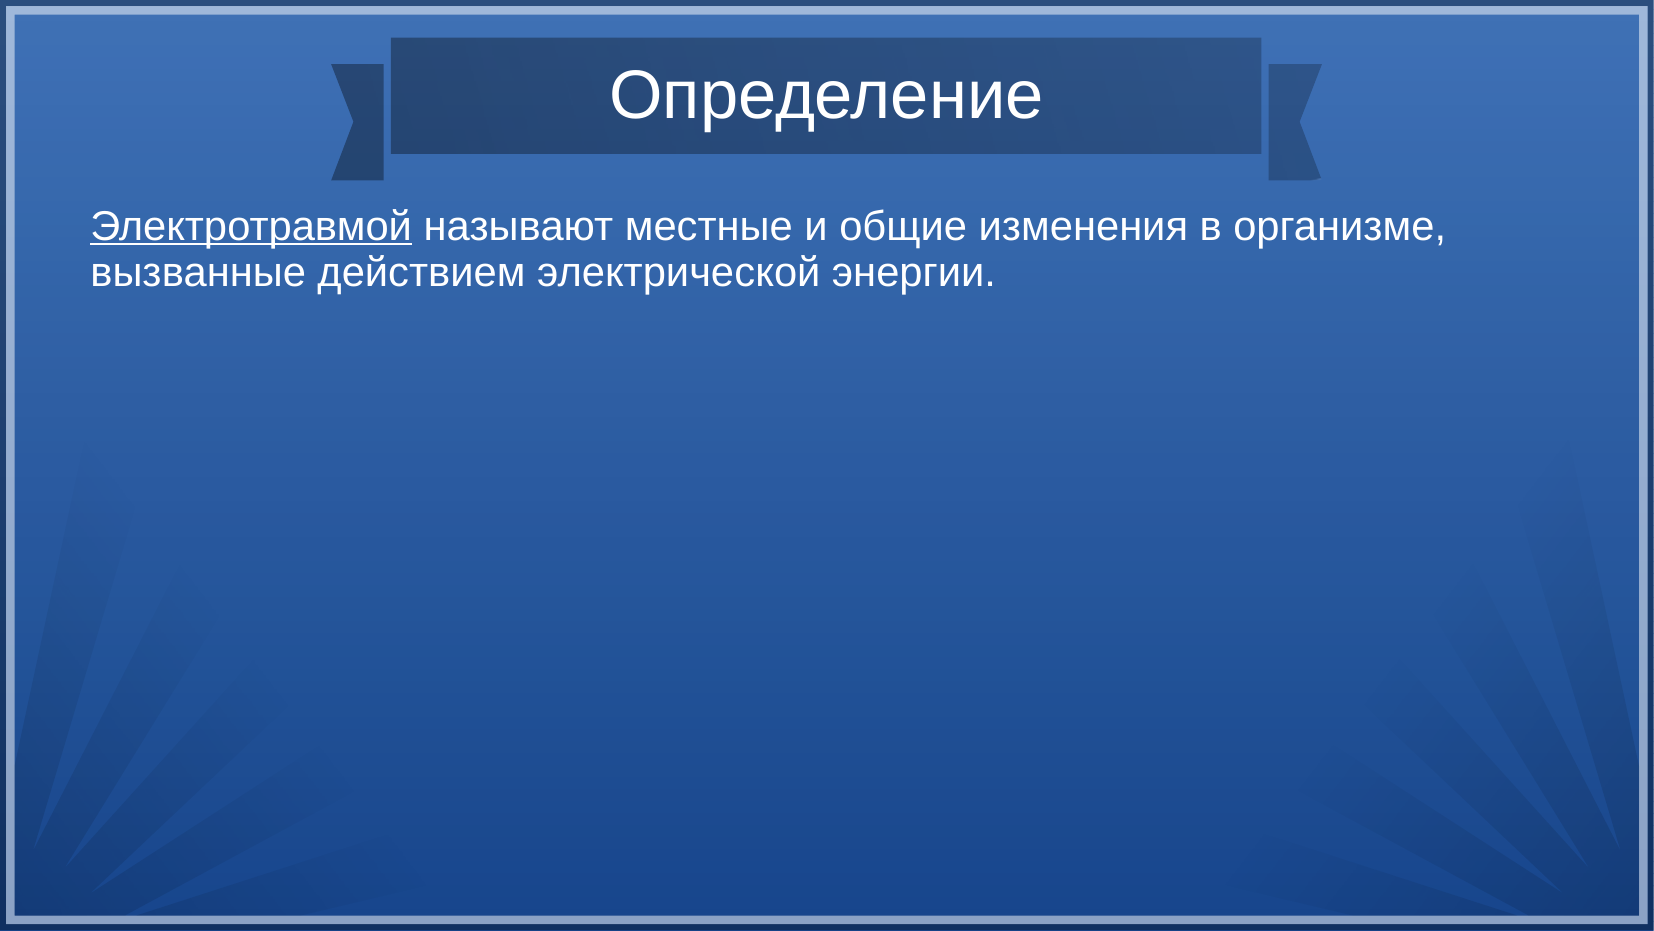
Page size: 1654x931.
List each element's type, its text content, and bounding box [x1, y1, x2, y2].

title Определение [389, 35, 1264, 154]
text_box Электротравмой называют местные и общие изменения в организме, вызванные действием электрической энергии. [75, 195, 1529, 872]
